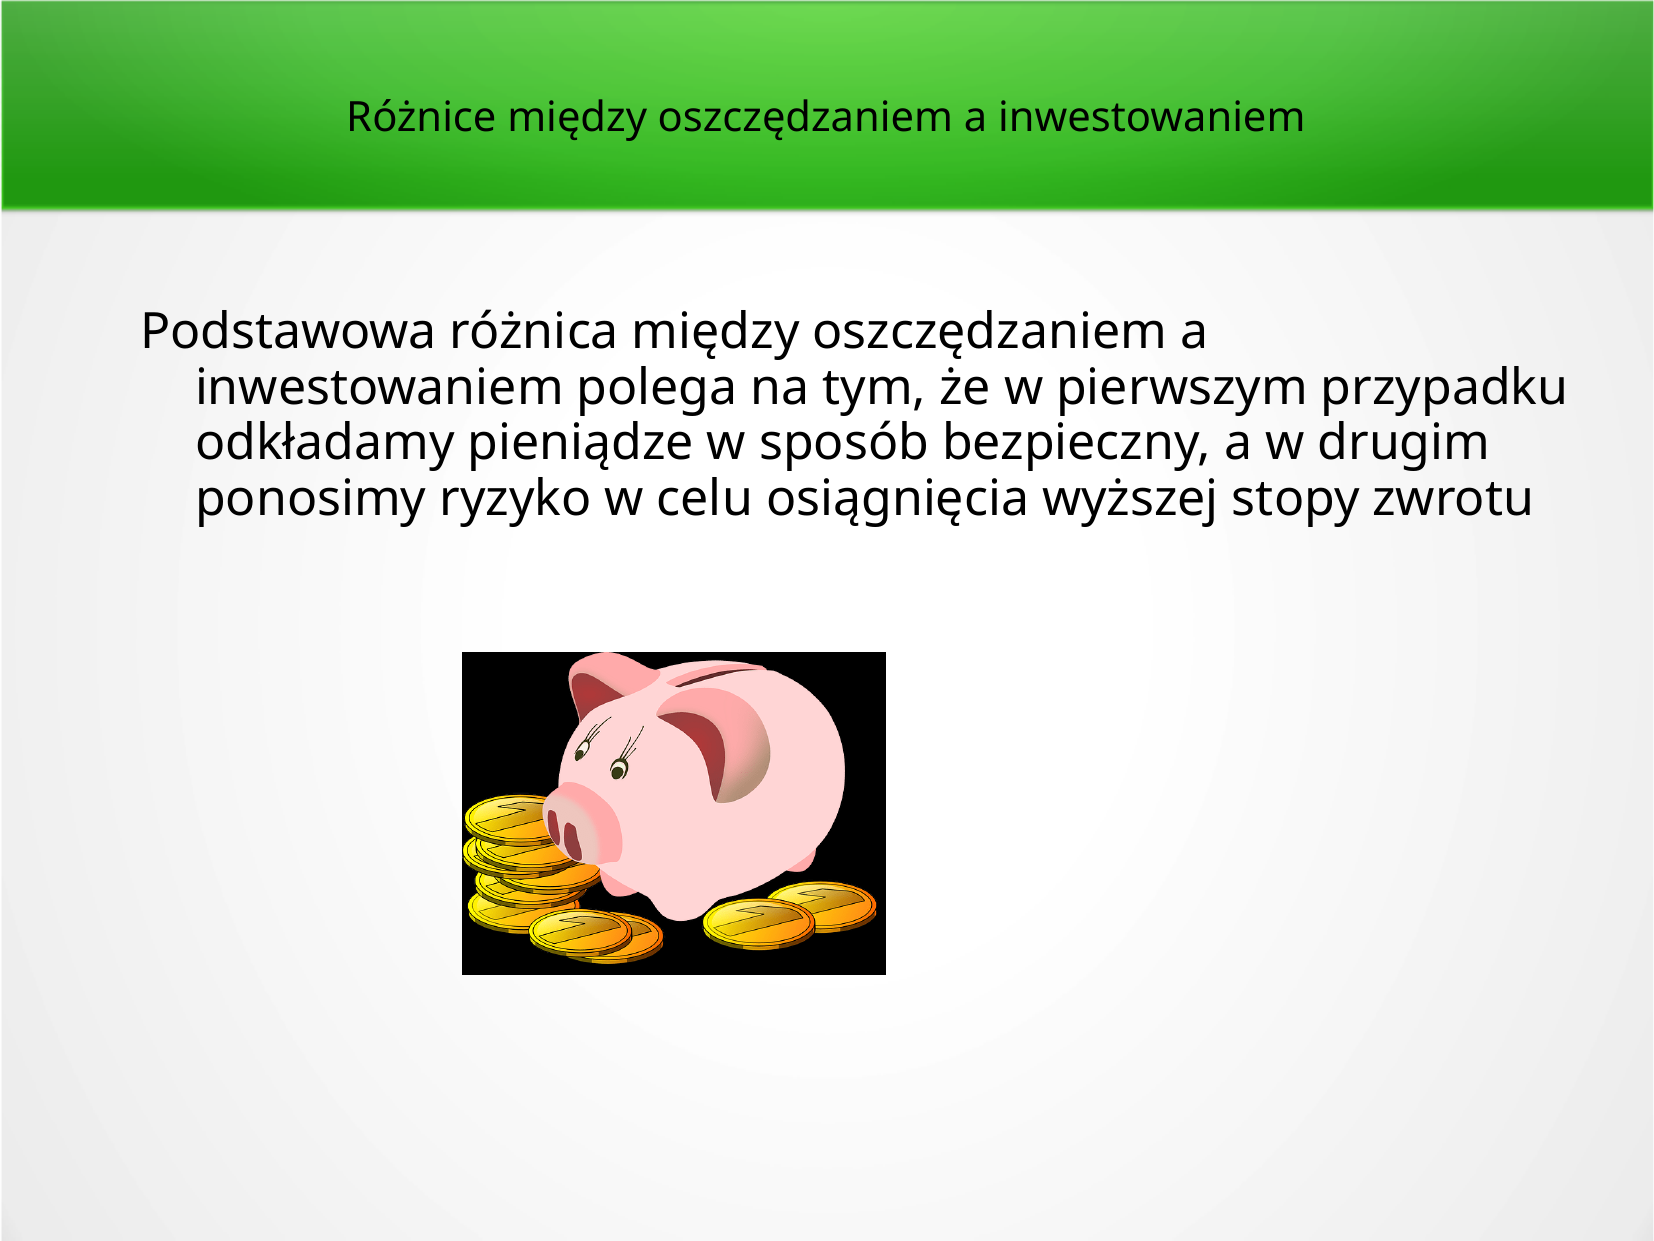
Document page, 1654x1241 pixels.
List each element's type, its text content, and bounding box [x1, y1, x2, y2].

list Podstawowa różnica między oszczędzaniem a inwestowaniem polega na tym, że w pierwszym przypadku odkładamy pieniądze w sposób bezpieczny, a w drugim ponosimy ryzyko w celu osiągnięcia wyższej stopy zwrotu [82, 299, 1570, 1018]
title Różnice między oszczędzaniem a inwestowaniem [82, 47, 1570, 188]
picture [462, 652, 886, 975]
